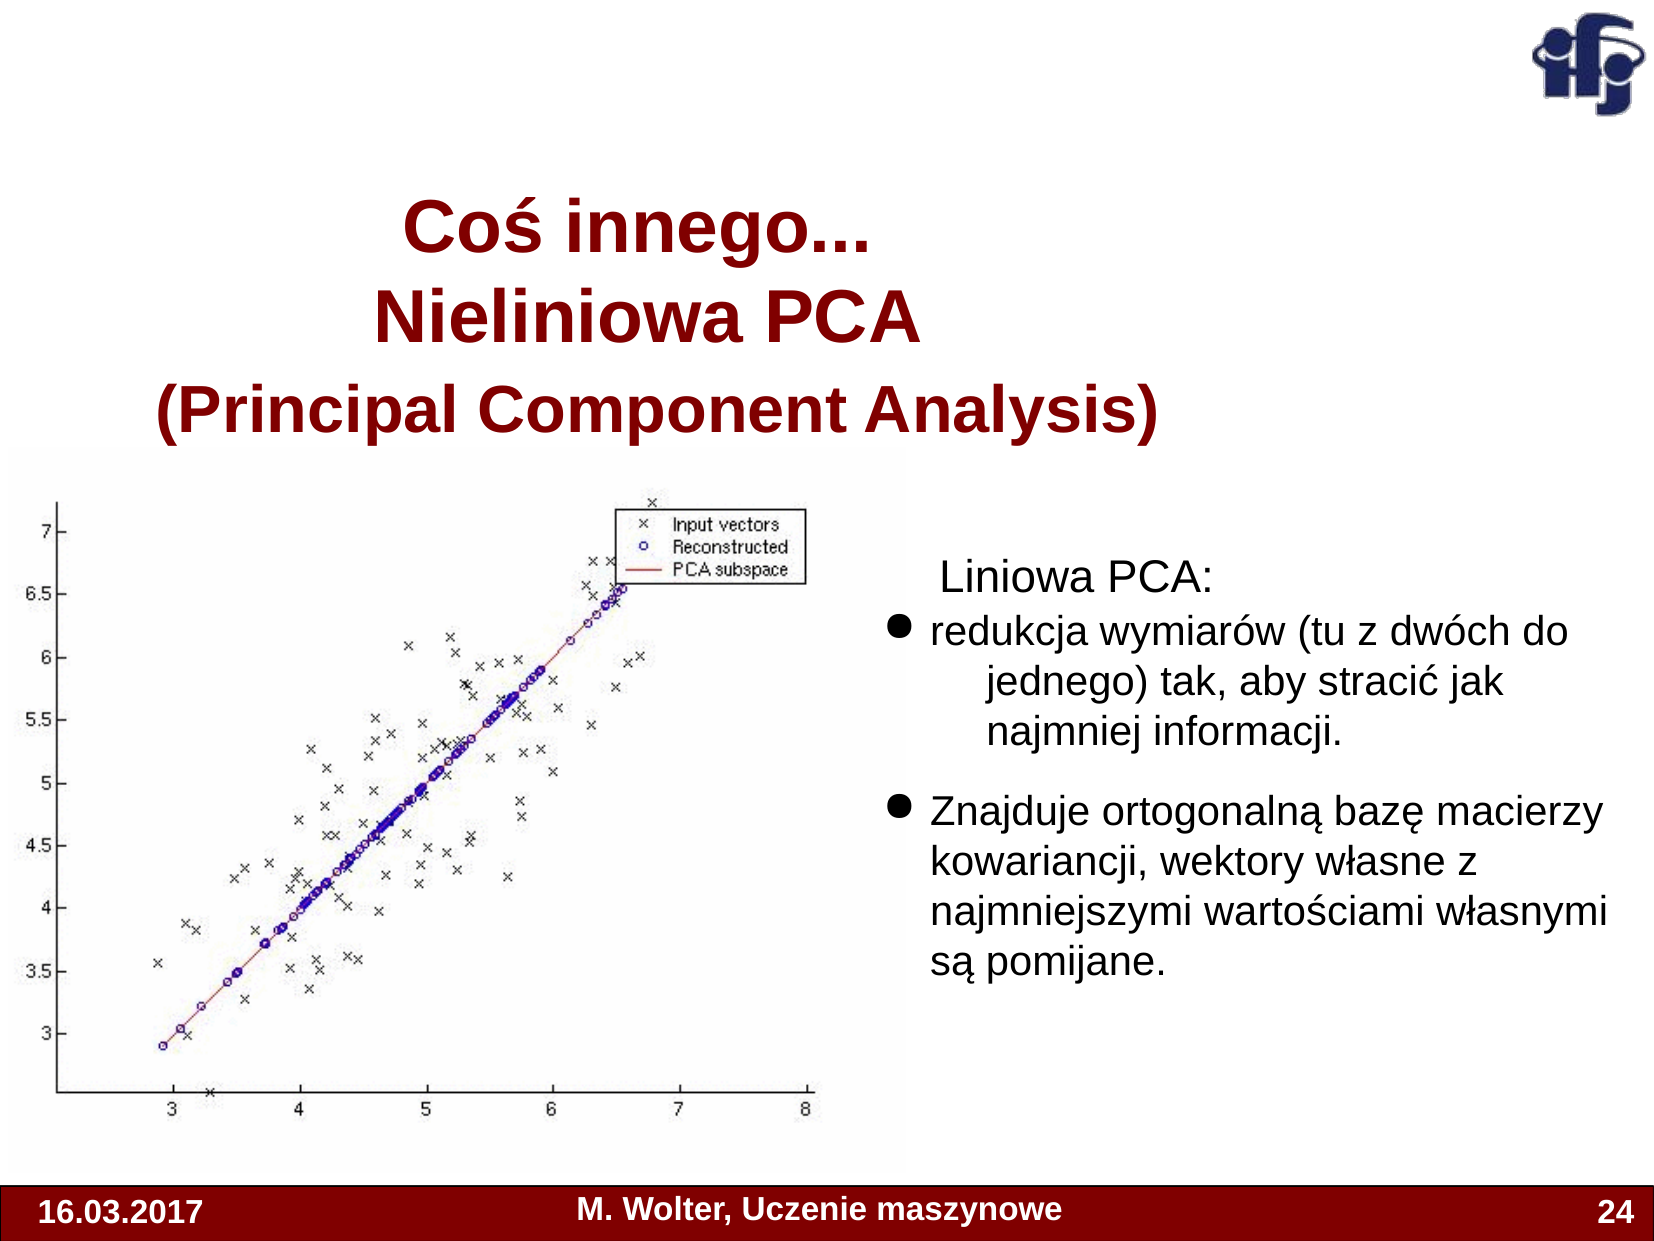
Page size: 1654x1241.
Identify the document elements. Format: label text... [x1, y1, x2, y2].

picture [1525, 0, 1654, 129]
title Coś innego... Nieliniowa PCA (Principal Component Analysis) [120, 98, 1530, 455]
picture [8, 447, 906, 1173]
list Liniowa PCA: redukcja wymiarów (tu z dwóch do jednego) tak, aby stracić jak najmniej informacji. Znajduje ortogonalną bazę macierzy kowariancji, wektory własne z najmniejszymi wartościami własnymi są pomijane. [868, 526, 1654, 1133]
